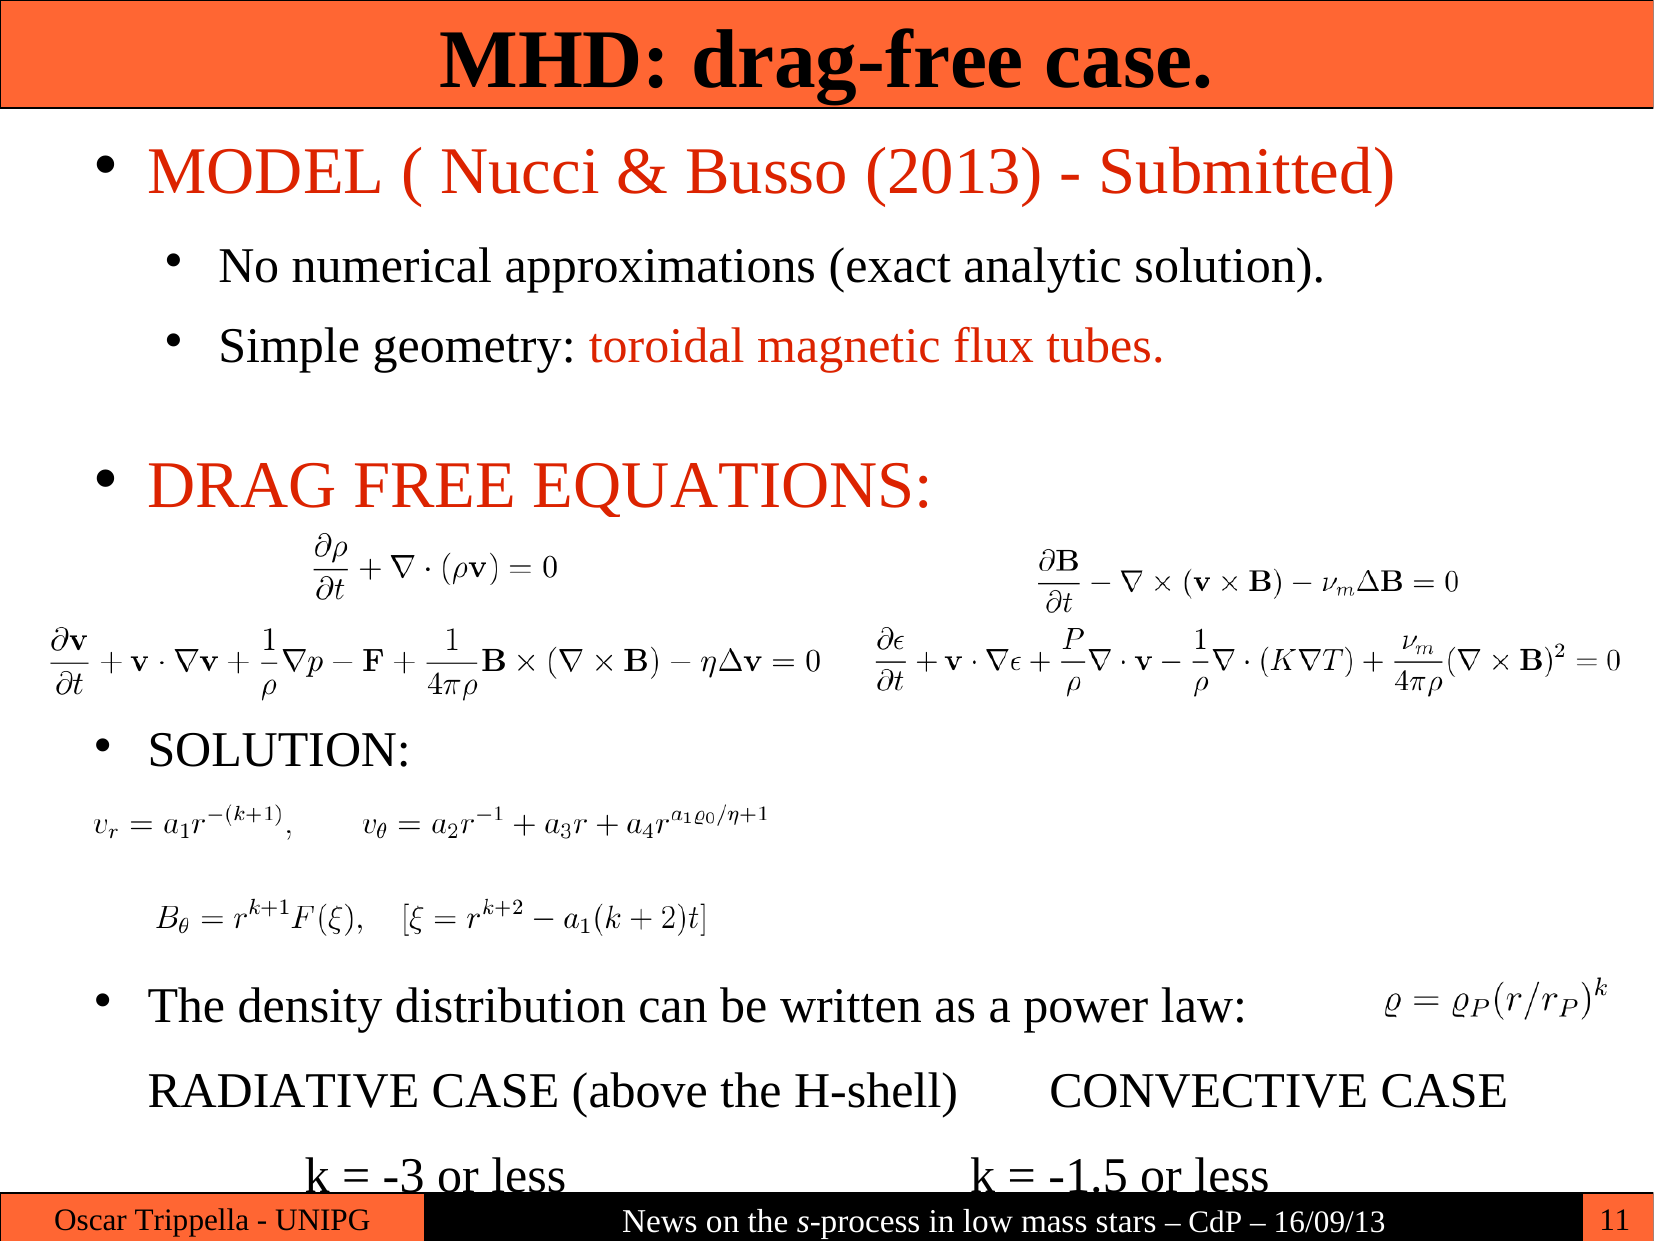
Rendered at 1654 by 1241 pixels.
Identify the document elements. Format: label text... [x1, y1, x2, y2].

text_box Oscar Trippella - UNIPG [0, 1192, 425, 1241]
picture [8, 517, 1647, 721]
list DRAG FREE EQUATIONS: SOLUTION: The density distribution can be written as a power law: RADIATIVE CASE (above the H-shell) CONVECTIVE CASE k = -3 or less k = -1.5 or less [76, 895, 1565, 1192]
text_box 11 [1583, 1192, 1654, 1241]
text_box MODEL ( Nucci & Busso (2013) - Submitted) No numerical approximations (exact analytic solution). Simple geometry: toroidal magnetic flux tubes. [76, 41, 1565, 455]
picture [1363, 968, 1618, 1036]
picture [64, 787, 786, 961]
list DRAG FREE EQUATIONS: SOLUTION: The density distribution can be written as a power law: RADIATIVE CASE (above the H-shell) CONVECTIVE CASE k = -3 or less k = -1.5 or less [76, 455, 1565, 545]
text_box MHD: drag-free case. [0, 0, 1654, 108]
title [82, 707, 1571, 895]
text_box News on the s-process in low mass stars – CdP – 16/09/13 [425, 1192, 1583, 1241]
